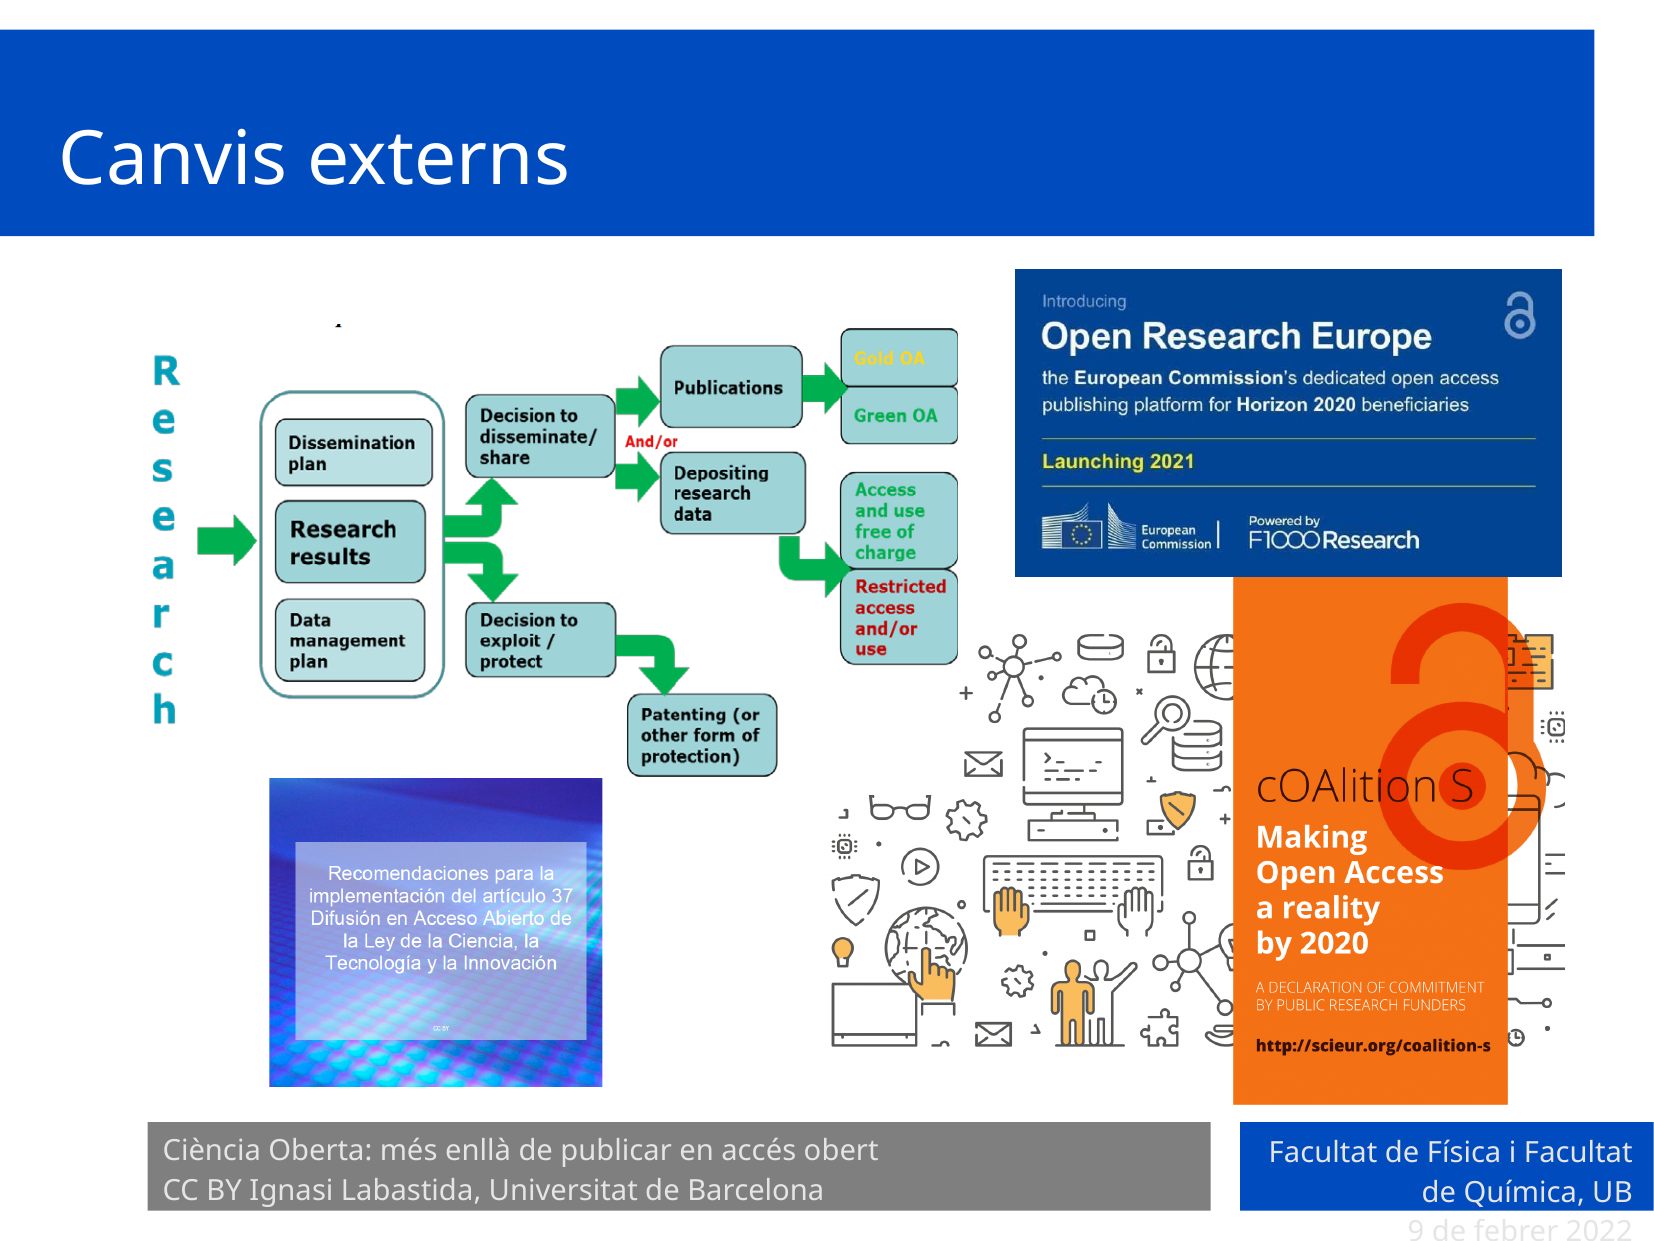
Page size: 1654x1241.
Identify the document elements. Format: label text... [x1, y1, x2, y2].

title Canvis externs [59, 59, 1595, 207]
picture [112, 269, 1565, 1105]
